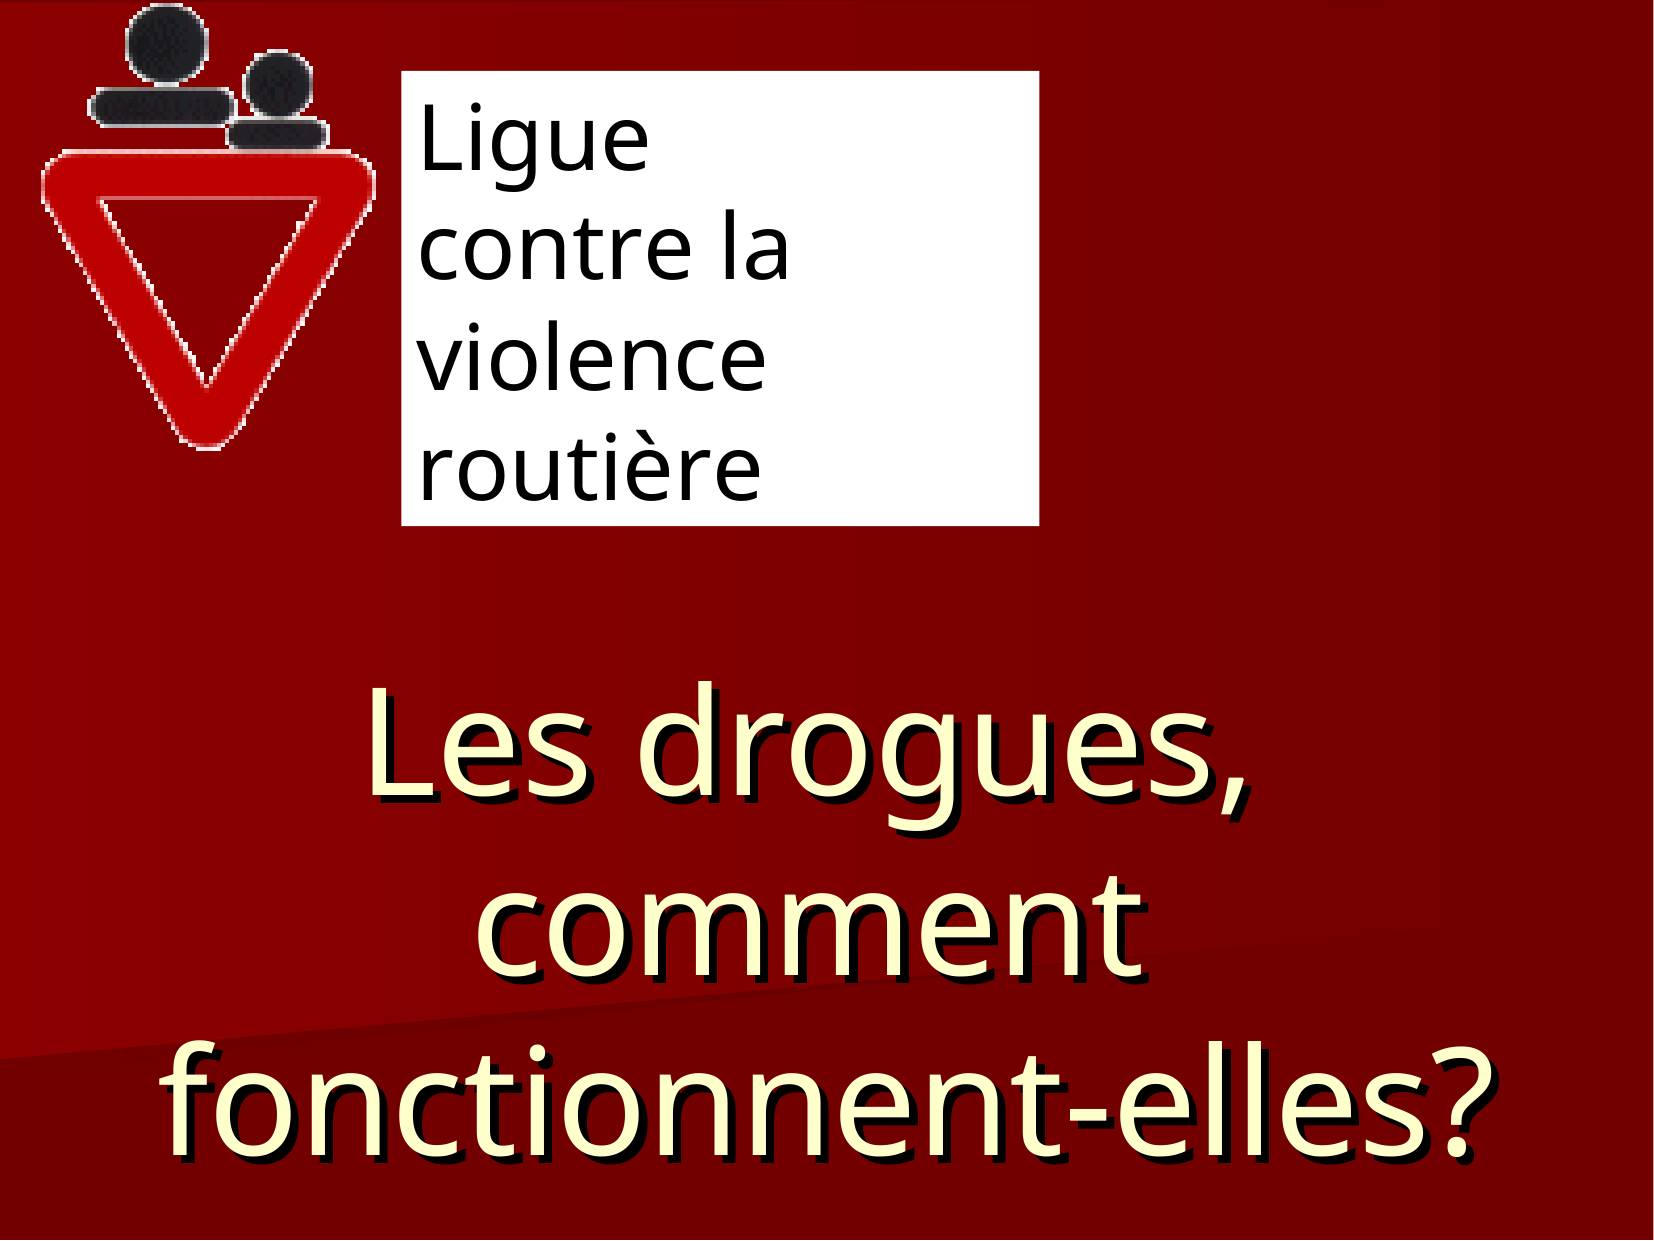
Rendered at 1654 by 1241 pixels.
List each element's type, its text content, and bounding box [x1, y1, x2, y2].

text_box Ligue contre la violence routière [401, 70, 1040, 527]
picture [0, 0, 418, 456]
title Les drogues, comment fonctionnent-elles? [0, 578, 1654, 1194]
